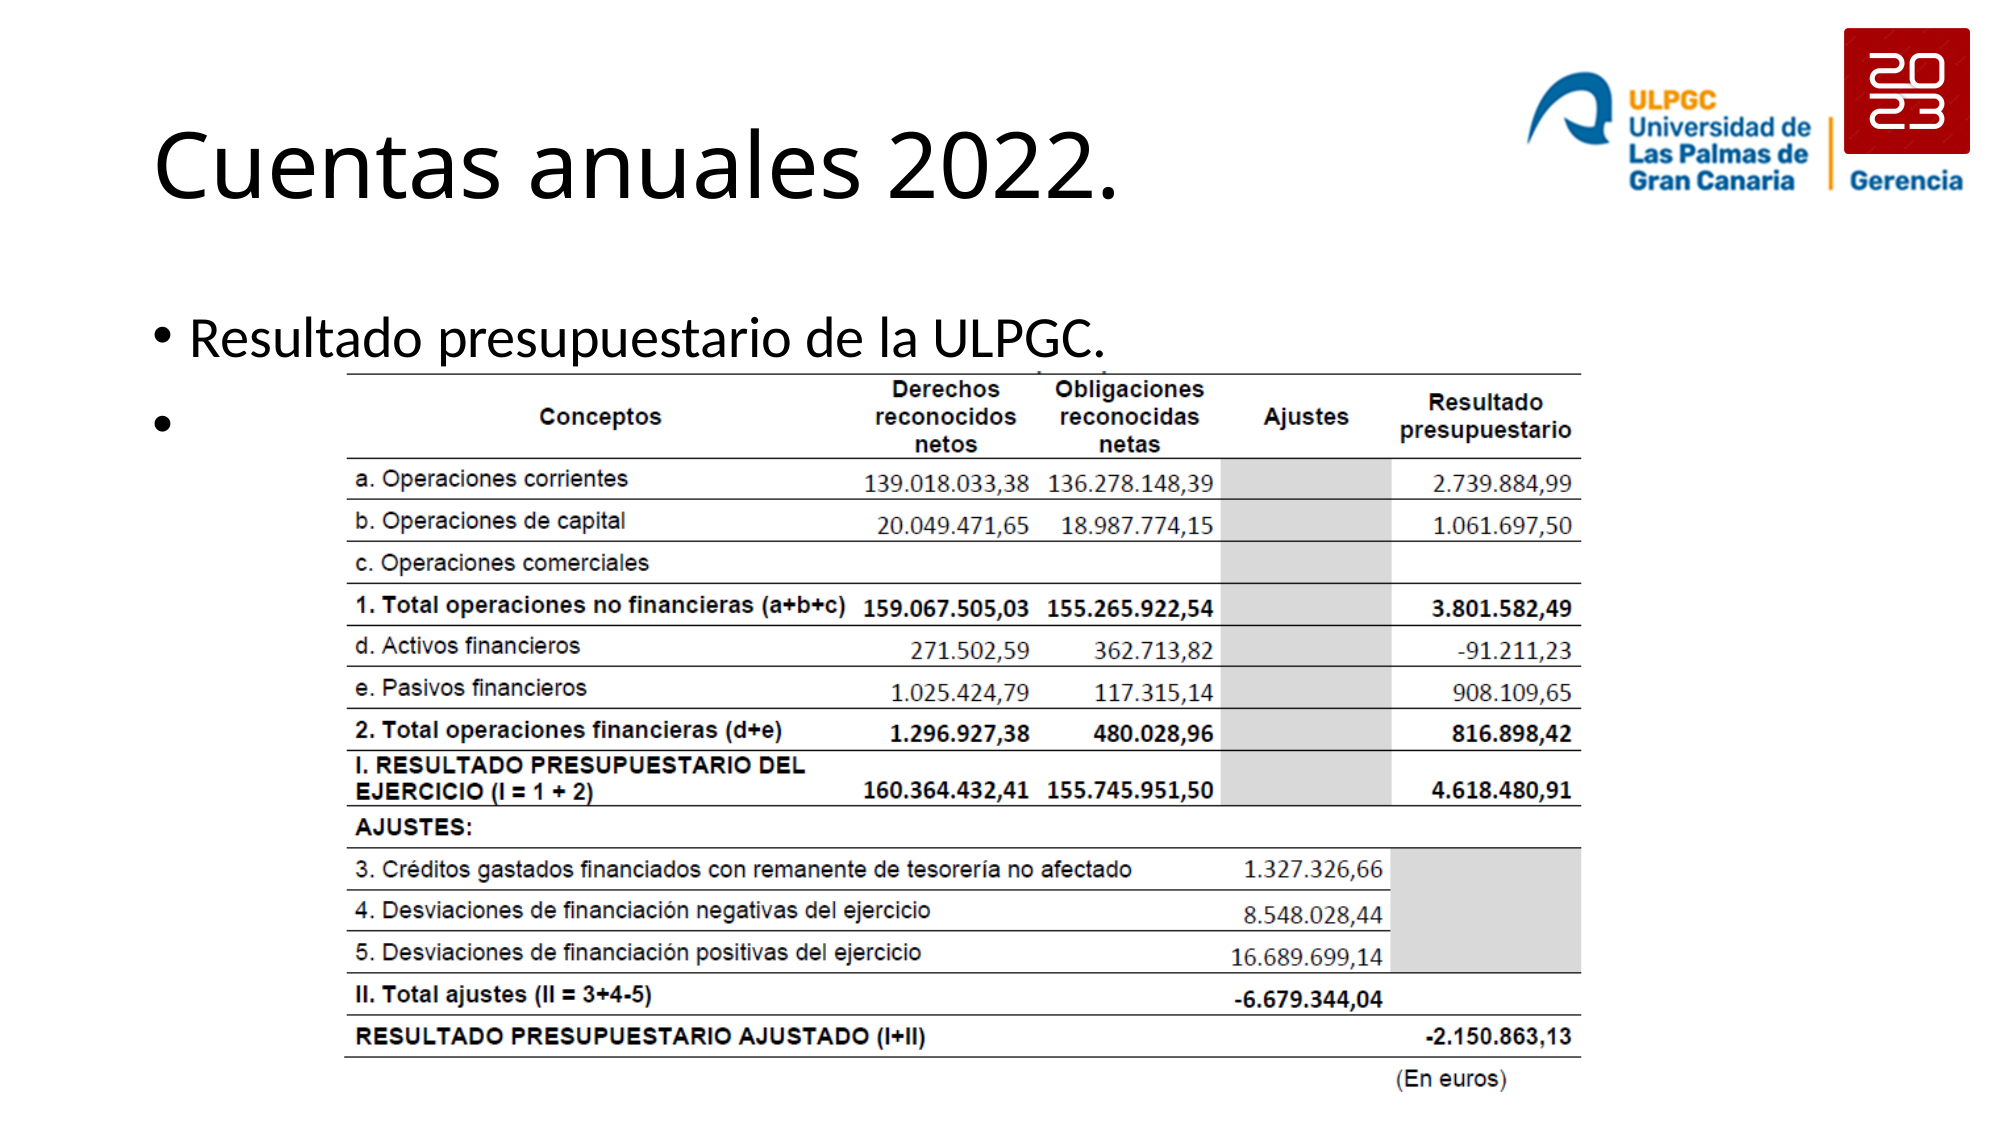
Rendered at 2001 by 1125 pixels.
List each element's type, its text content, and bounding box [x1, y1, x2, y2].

list Resultado presupuestario de la ULPGC. [137, 299, 1863, 1014]
picture [1493, 24, 2000, 232]
title Cuentas anuales 2022. [137, 59, 1863, 278]
picture [343, 371, 1608, 1094]
